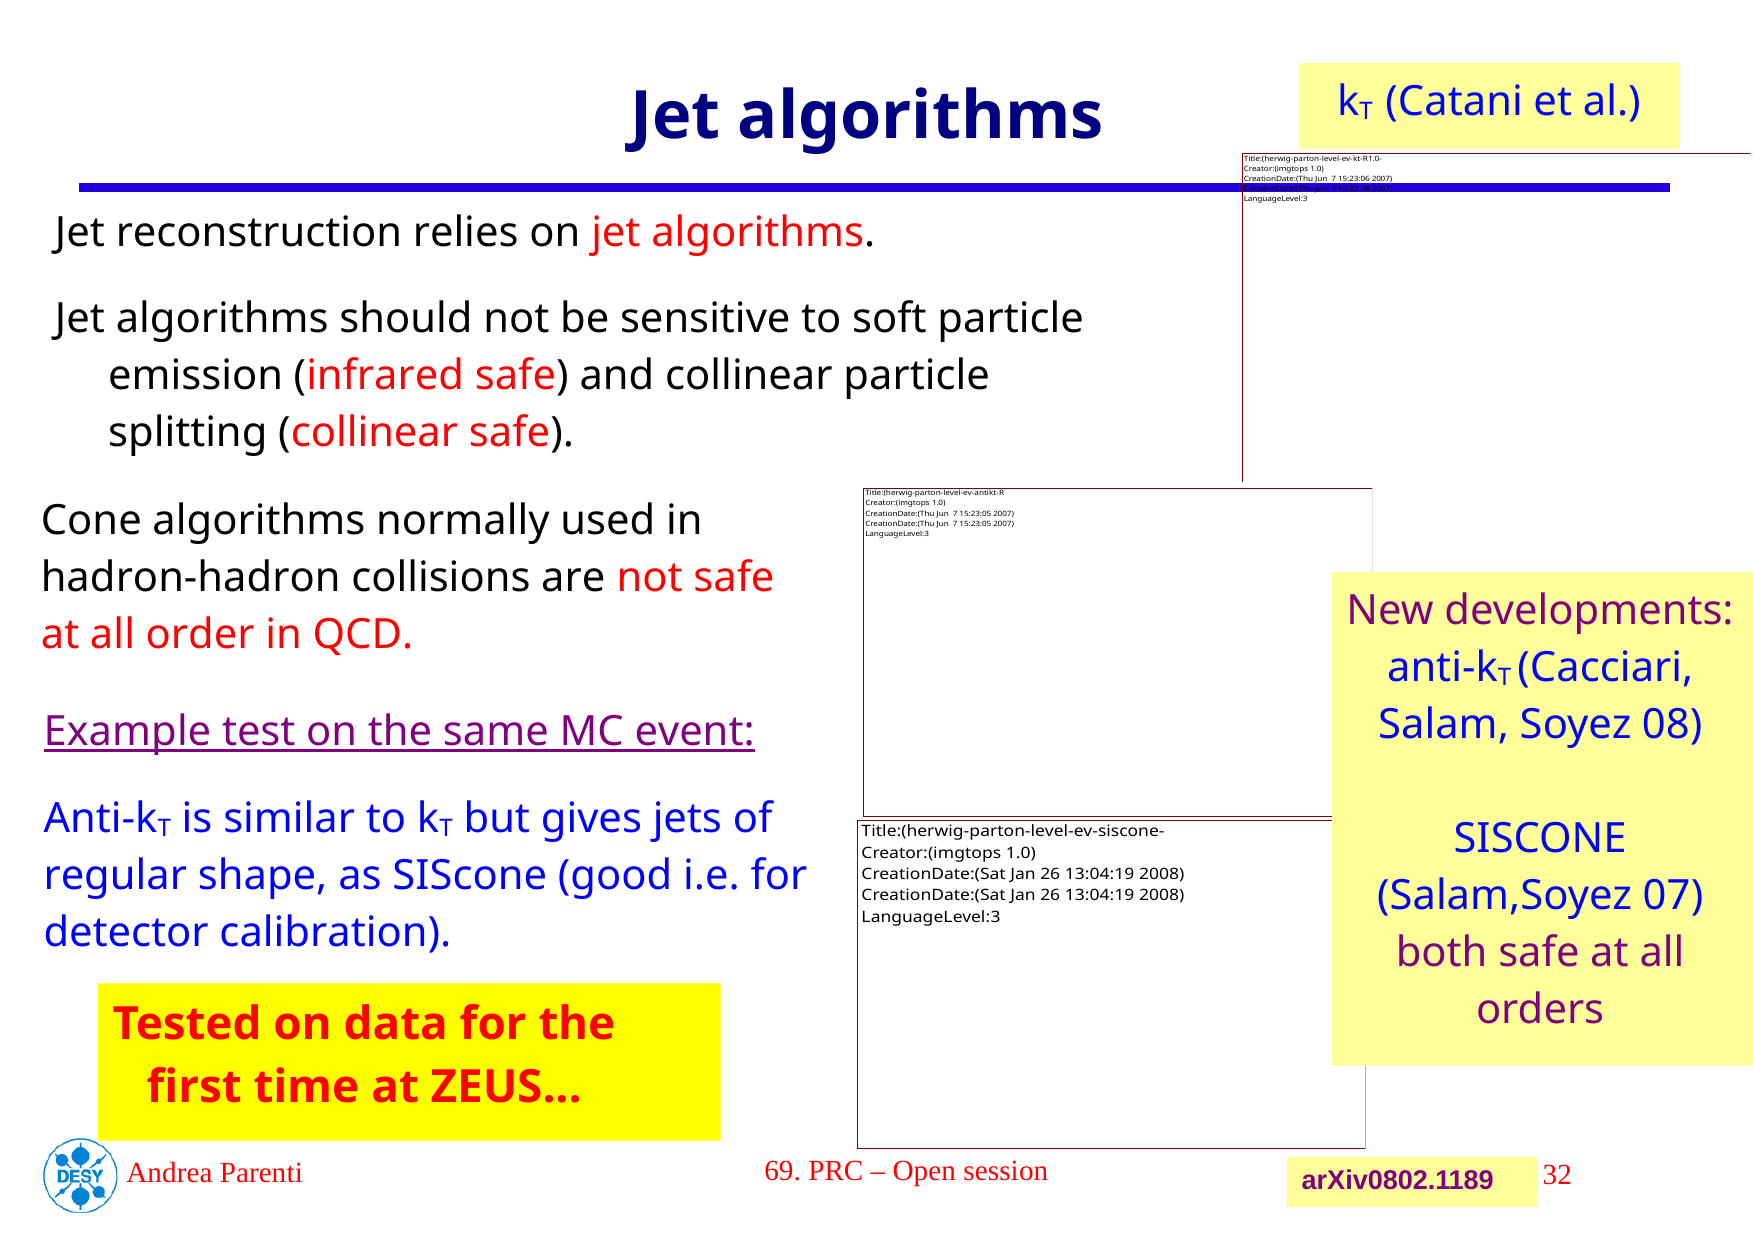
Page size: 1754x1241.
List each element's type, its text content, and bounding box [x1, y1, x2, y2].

picture [862, 487, 1373, 817]
picture [856, 819, 1366, 1149]
picture [1241, 153, 1751, 482]
text_box arXiv0802.1189 [1286, 1157, 1538, 1207]
picture [42, 1138, 118, 1213]
text_box Example test on the same MC event: Anti-kT is similar to kT but gives jets of regular shape, as SIScone (good i.e. for detector calibration). [43, 700, 866, 1005]
list Jet reconstruction relies on jet algorithms. Jet algorithms should not be sensitive to soft particle emission (infrared safe) and collinear particle splitting (collinear safe). [37, 201, 1121, 492]
text_box New developments: anti-kT (Cacciari, Salam, Soyez 08) SISCONE (Salam,Soyez 07) both safe at all orders [1331, 572, 1754, 1066]
text_box Tested on data for the first time at ZEUS... [98, 1005, 721, 1141]
title Jet algorithms [30, 43, 1704, 182]
text_box Cone algorithms normally used in hadron-hadron collisions are not safe at all order in QCD. [40, 490, 823, 684]
text_box kT (Catani et al.) [1299, 63, 1679, 149]
